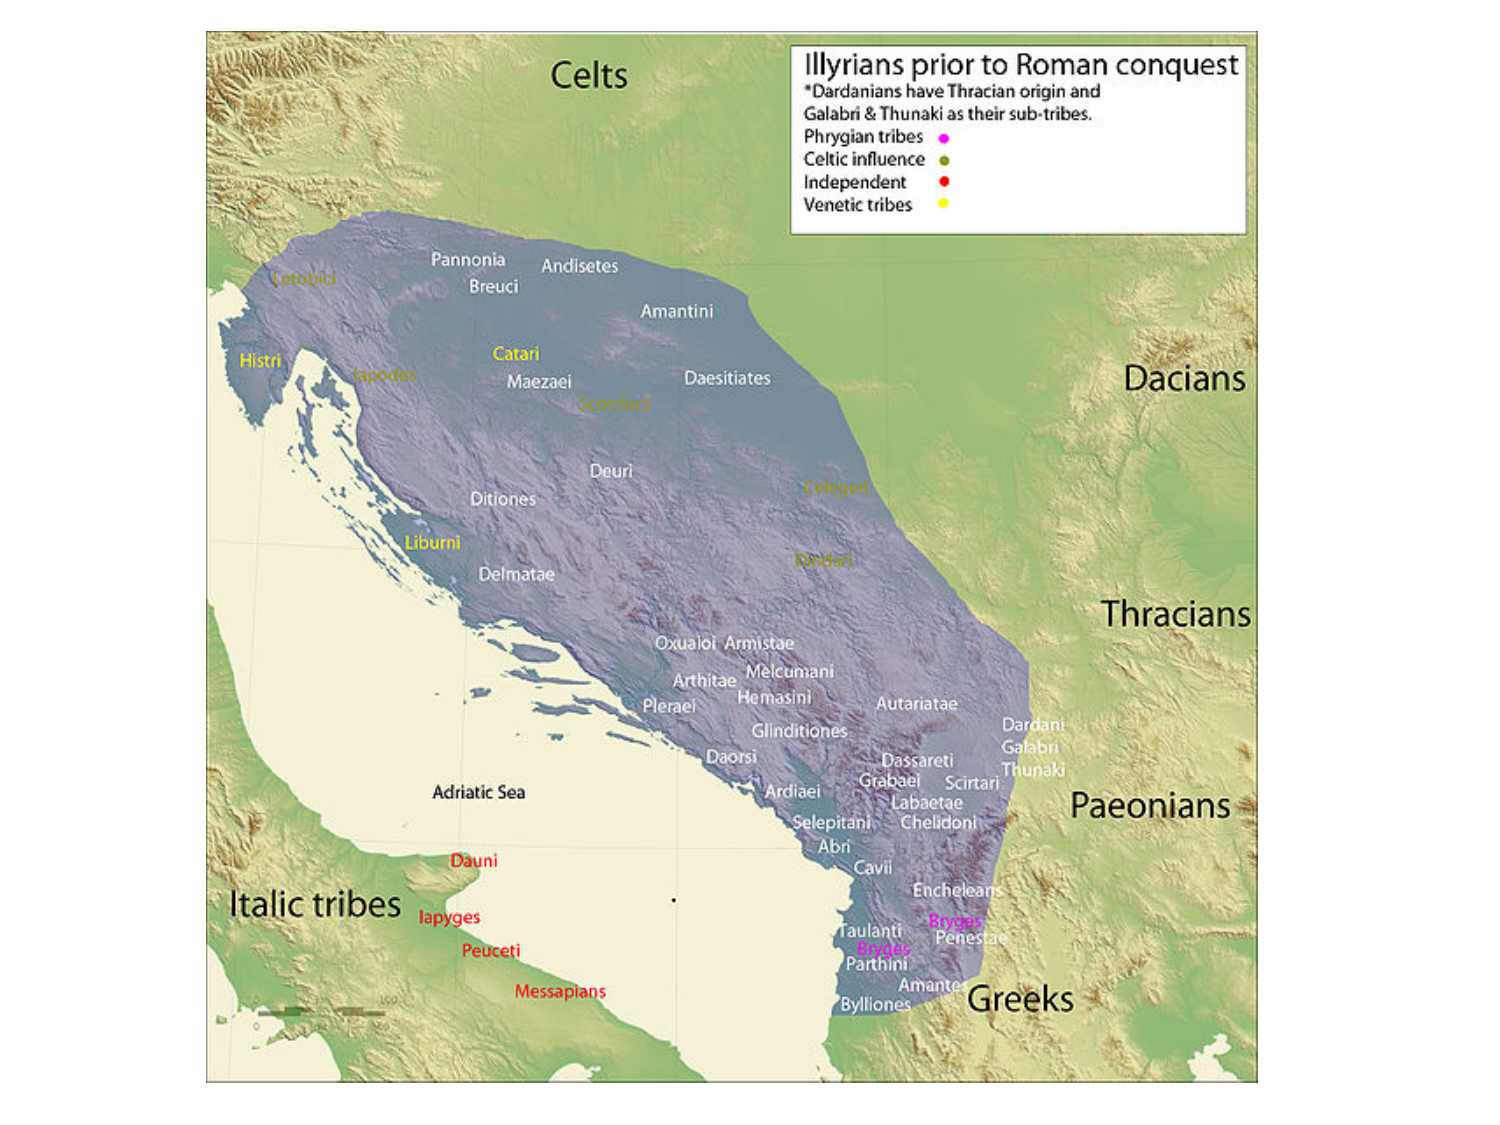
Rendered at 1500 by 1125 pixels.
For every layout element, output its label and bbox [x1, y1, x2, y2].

picture [206, 31, 1258, 1084]
